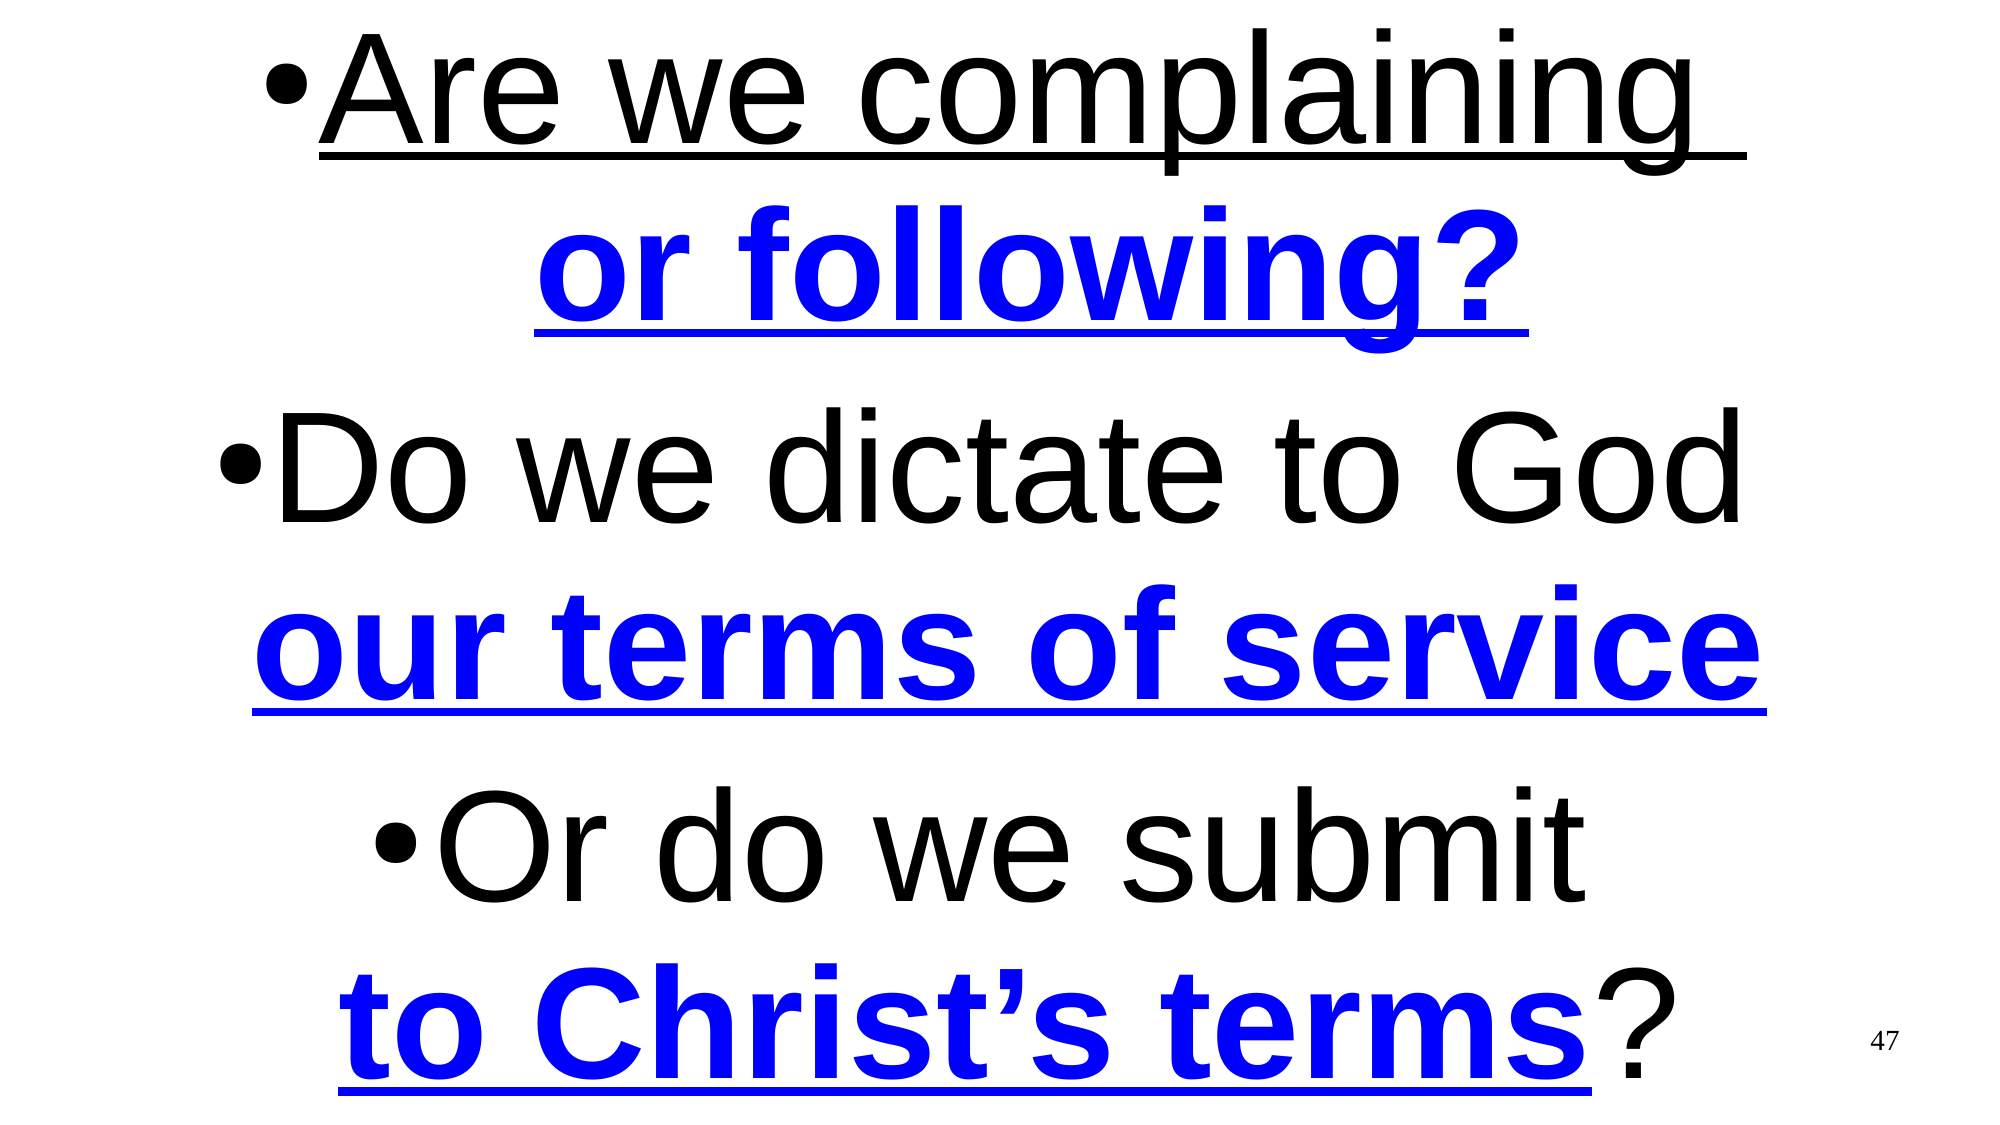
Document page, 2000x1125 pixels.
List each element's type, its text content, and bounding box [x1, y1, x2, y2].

list Are we complaining or following? Do we dictate to God our terms of service Or do we submit to Christ’s terms? [0, 0, 1996, 1123]
